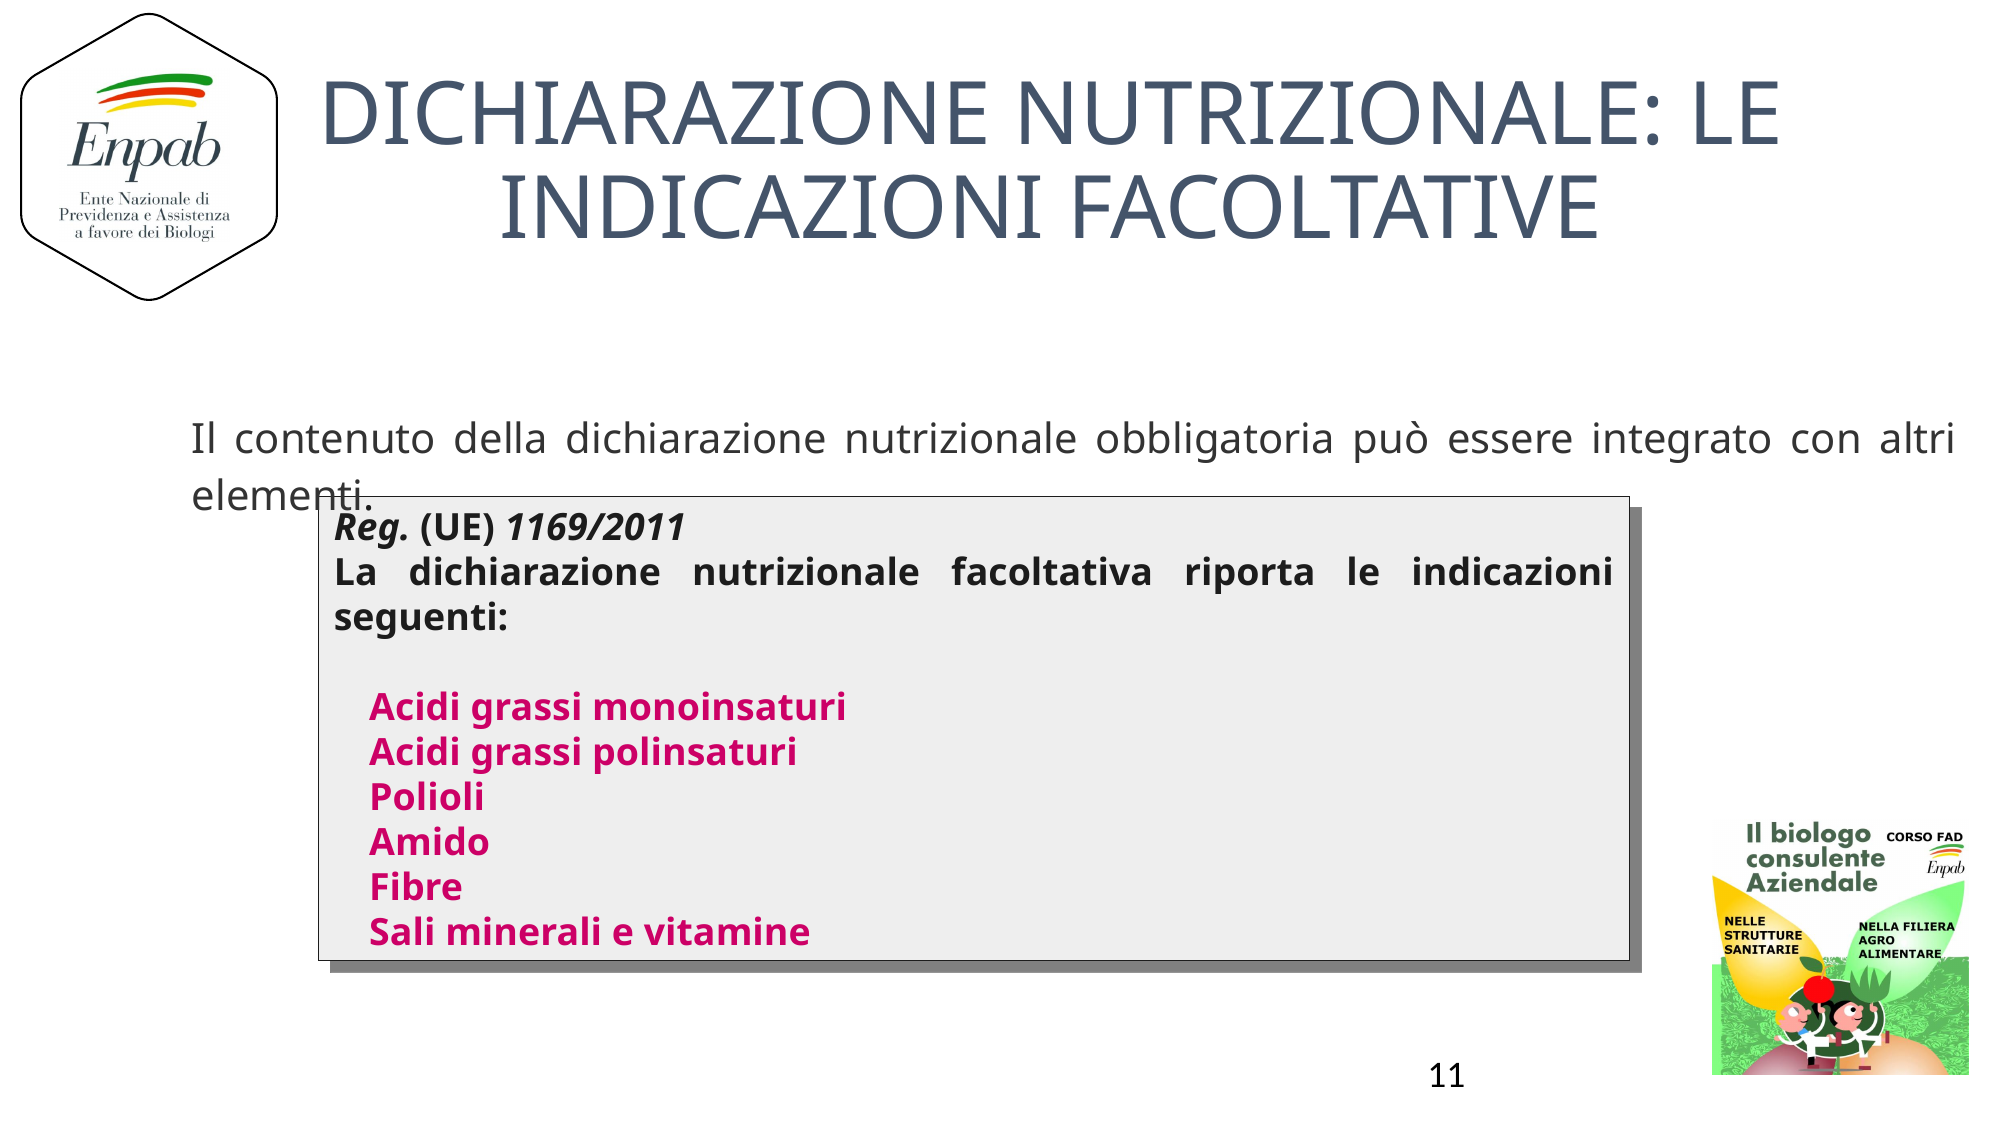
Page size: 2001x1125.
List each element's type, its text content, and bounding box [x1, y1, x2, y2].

text_box Il contenuto della dichiarazione nutrizionale obbligatoria può essere integrato con altri elementi. [177, 401, 1973, 553]
text_box [21, 13, 277, 300]
text_box Reg. (UE) 1169/2011 La dichiarazione nutrizionale facoltativa riporta le indicazioni seguenti: Acidi grassi monoinsaturi Acidi grassi polinsaturi Polioli Amido Fibre Sali minerali e vitamine [318, 553, 1630, 961]
picture [1712, 819, 1969, 1075]
picture [59, 68, 230, 242]
text_box DICHIARAZIONE NUTRIZIONALE: LE INDICAZIONI FACOLTATIVE [283, 61, 1819, 266]
